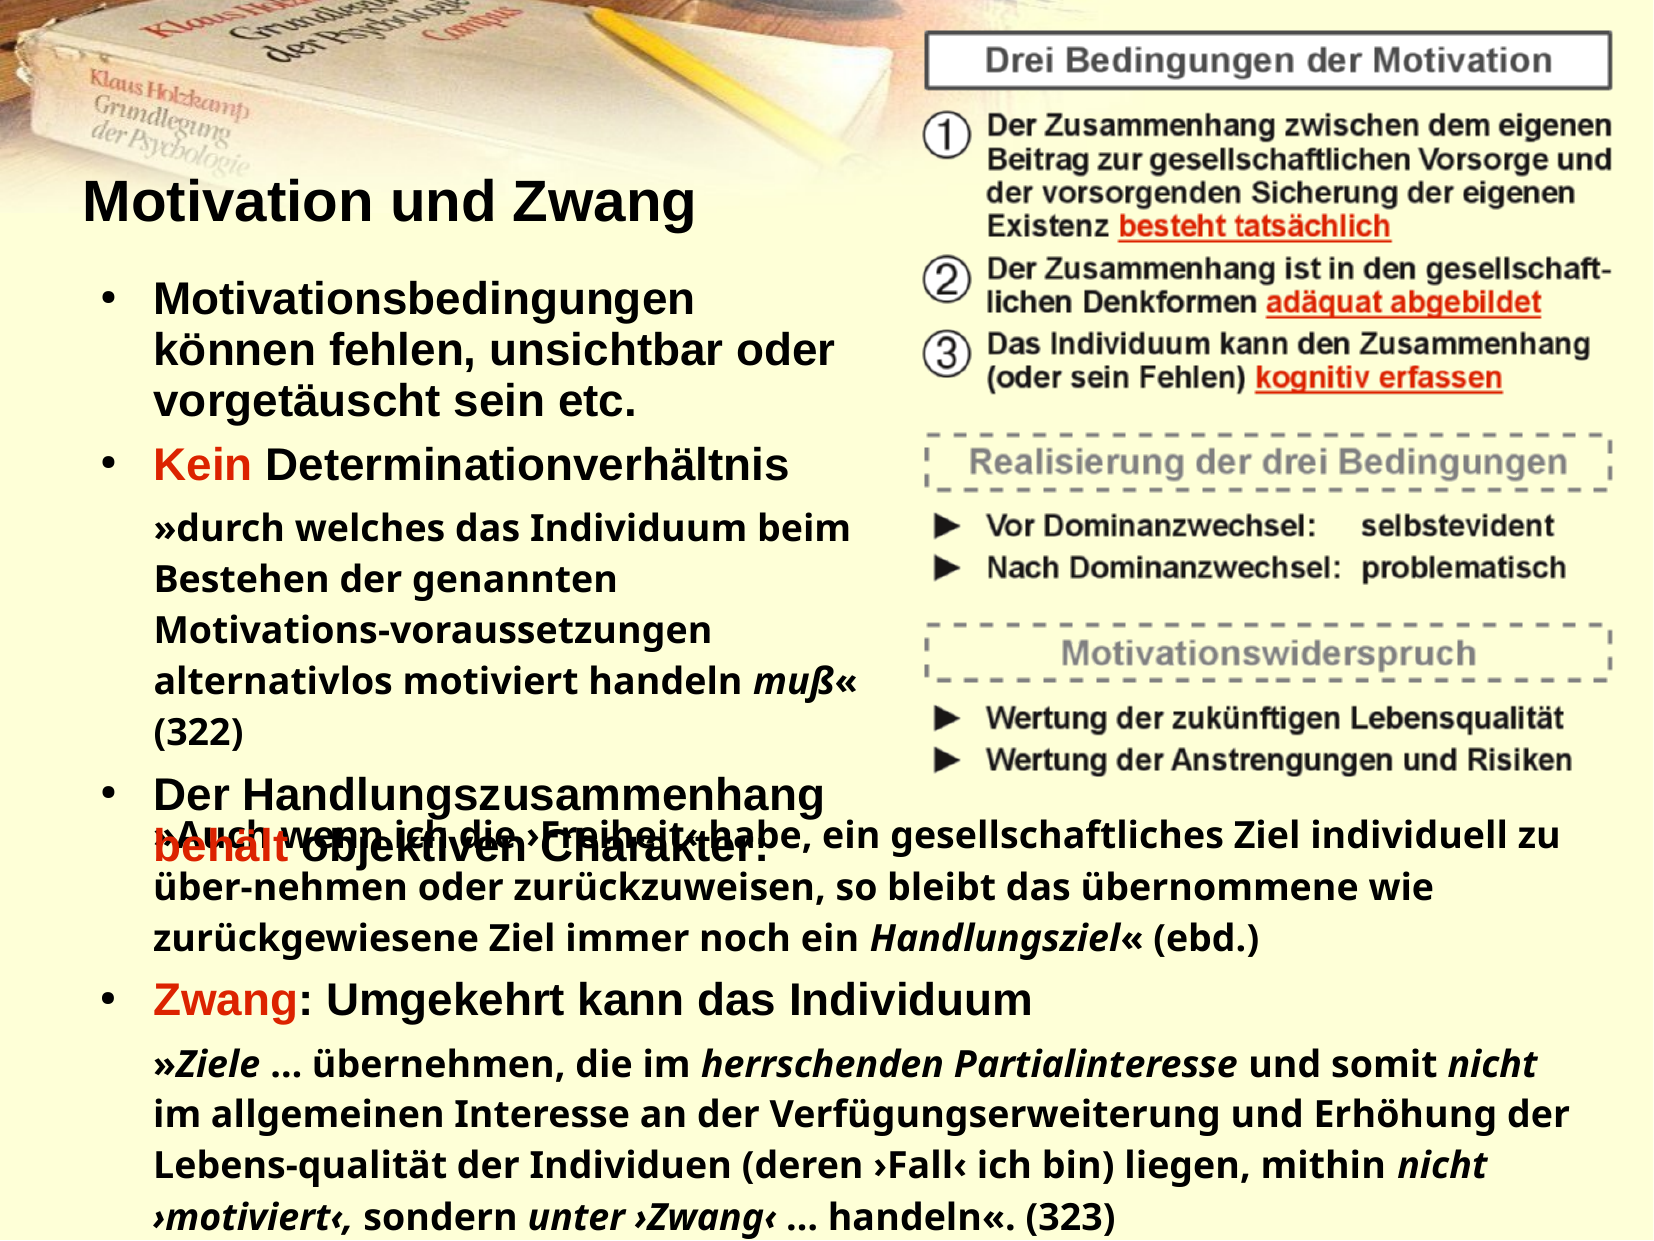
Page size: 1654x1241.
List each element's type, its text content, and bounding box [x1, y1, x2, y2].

list »Auch wenn ich die ›Freiheit‹ habe, ein gesellschaftliches Ziel individuell zu über-nehmen oder zurückzuweisen, so bleibt das übernommene wie zurückgewiesene Ziel immer noch ein Handlungsziel« (ebd.) Zwang: Umgekehrt kann das Individuum »Ziele … übernehmen, die im herrschenden Partialinteresse und somit nicht im allgemeinen Interesse an der Verfügungserweiterung und Erhöhung der Lebens-qualität der Individuen (deren ›Fall‹ ich bin) liegen, mithin nicht ›motiviert‹, sondern unter ›Zwang‹ … handeln«. (323) [82, 809, 1595, 1205]
list Motivationsbedingungen können fehlen, unsichtbar oder vorgetäuscht sein etc. Kein Determinationverhältnis »durch welches das Individuum beim Bestehen der genannten Motivations-voraussetzungen alternativlos motiviert handeln muß« (322) Der Handlungszusammenhang behält objektiven Charakter: [82, 272, 863, 815]
picture [0, 0, 1623, 788]
title Motivation und Zwang [82, 124, 913, 278]
